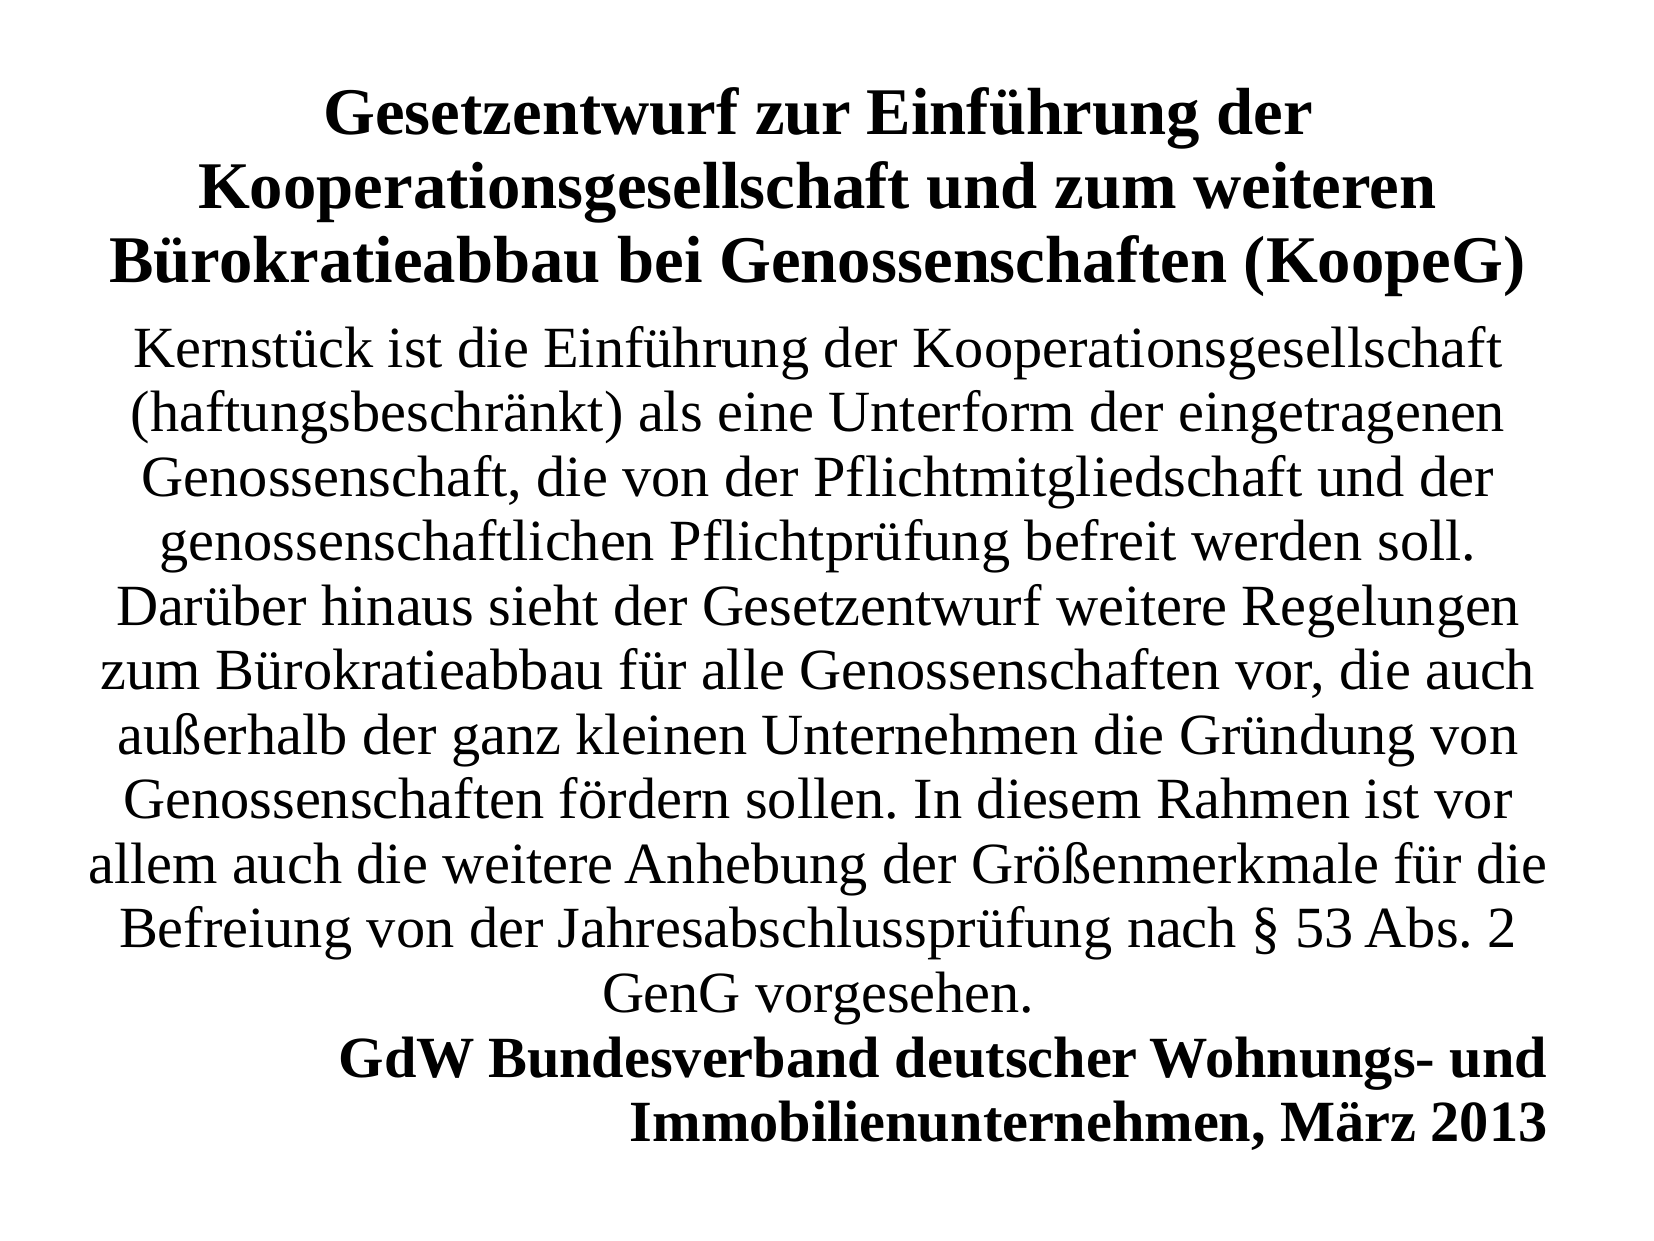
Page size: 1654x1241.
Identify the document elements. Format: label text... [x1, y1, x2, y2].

text_box Gesetzentwurf zur Einführung der Kooperationsgesellschaft und zum weiteren Bürokratieabbau bei Genossenschaften (KoopeG) Kernstück ist die Einführung der Kooperationsgesellschaft (haftungsbeschränkt) als eine Unterform der eingetragenen Genossenschaft, die von der Pflichtmitgliedschaft und der genossenschaftlichen Pflichtprüfung befreit werden soll. Darüber hinaus sieht der Gesetzentwurf weitere Regelungen zum Bürokratieabbau für alle Genossenschaften vor, die auch außerhalb der ganz kleinen Unternehmen die Gründung von Genossenschaften fördern sollen. In diesem Rahmen ist vor allem auch die weitere Anhebung der Größenmerkmale für die Befreiung von der Jahresabschlussprüfung nach § 53 Abs. 2 GenG vorgesehen. GdW Bundesverband deutscher Wohnungs- und Immobilienunternehmen, März 2013 [73, 67, 1580, 1162]
